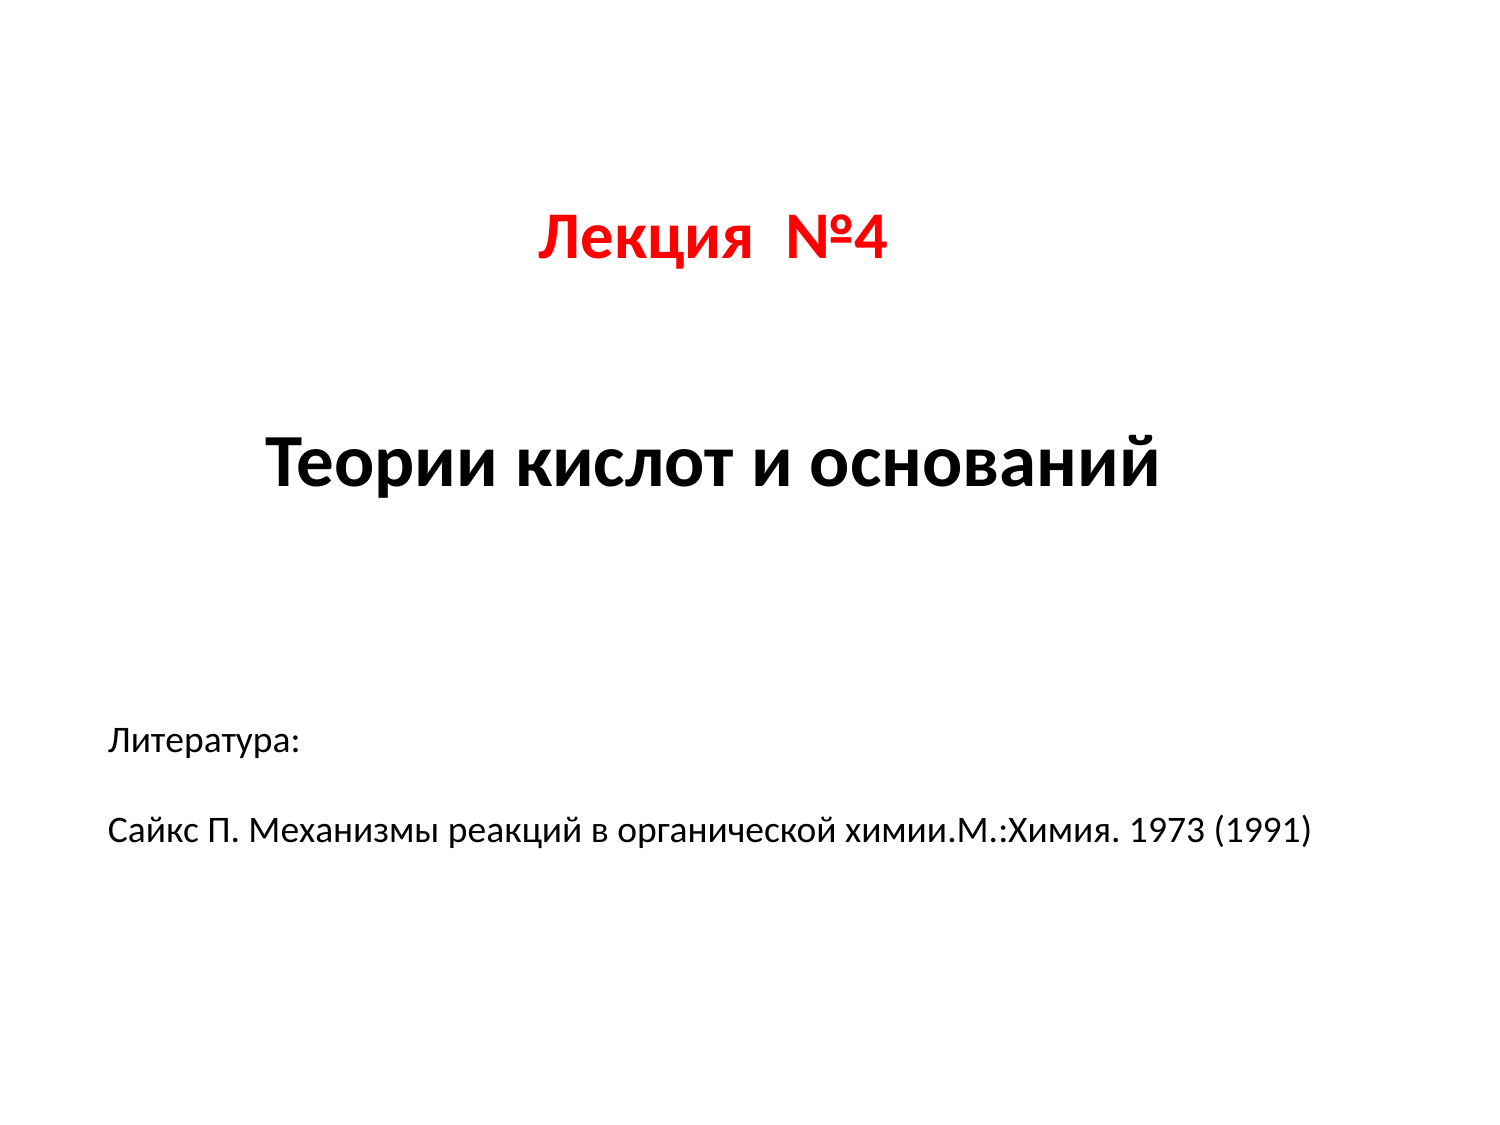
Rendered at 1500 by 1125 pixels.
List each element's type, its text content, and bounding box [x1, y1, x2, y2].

text_box Литература: Сайкс П. Механизмы реакций в органической химии.М.:Химия. 1973 (1991) [92, 707, 1343, 859]
text_box Лекция №4 Теории кислот и оснований [250, 184, 1186, 513]
